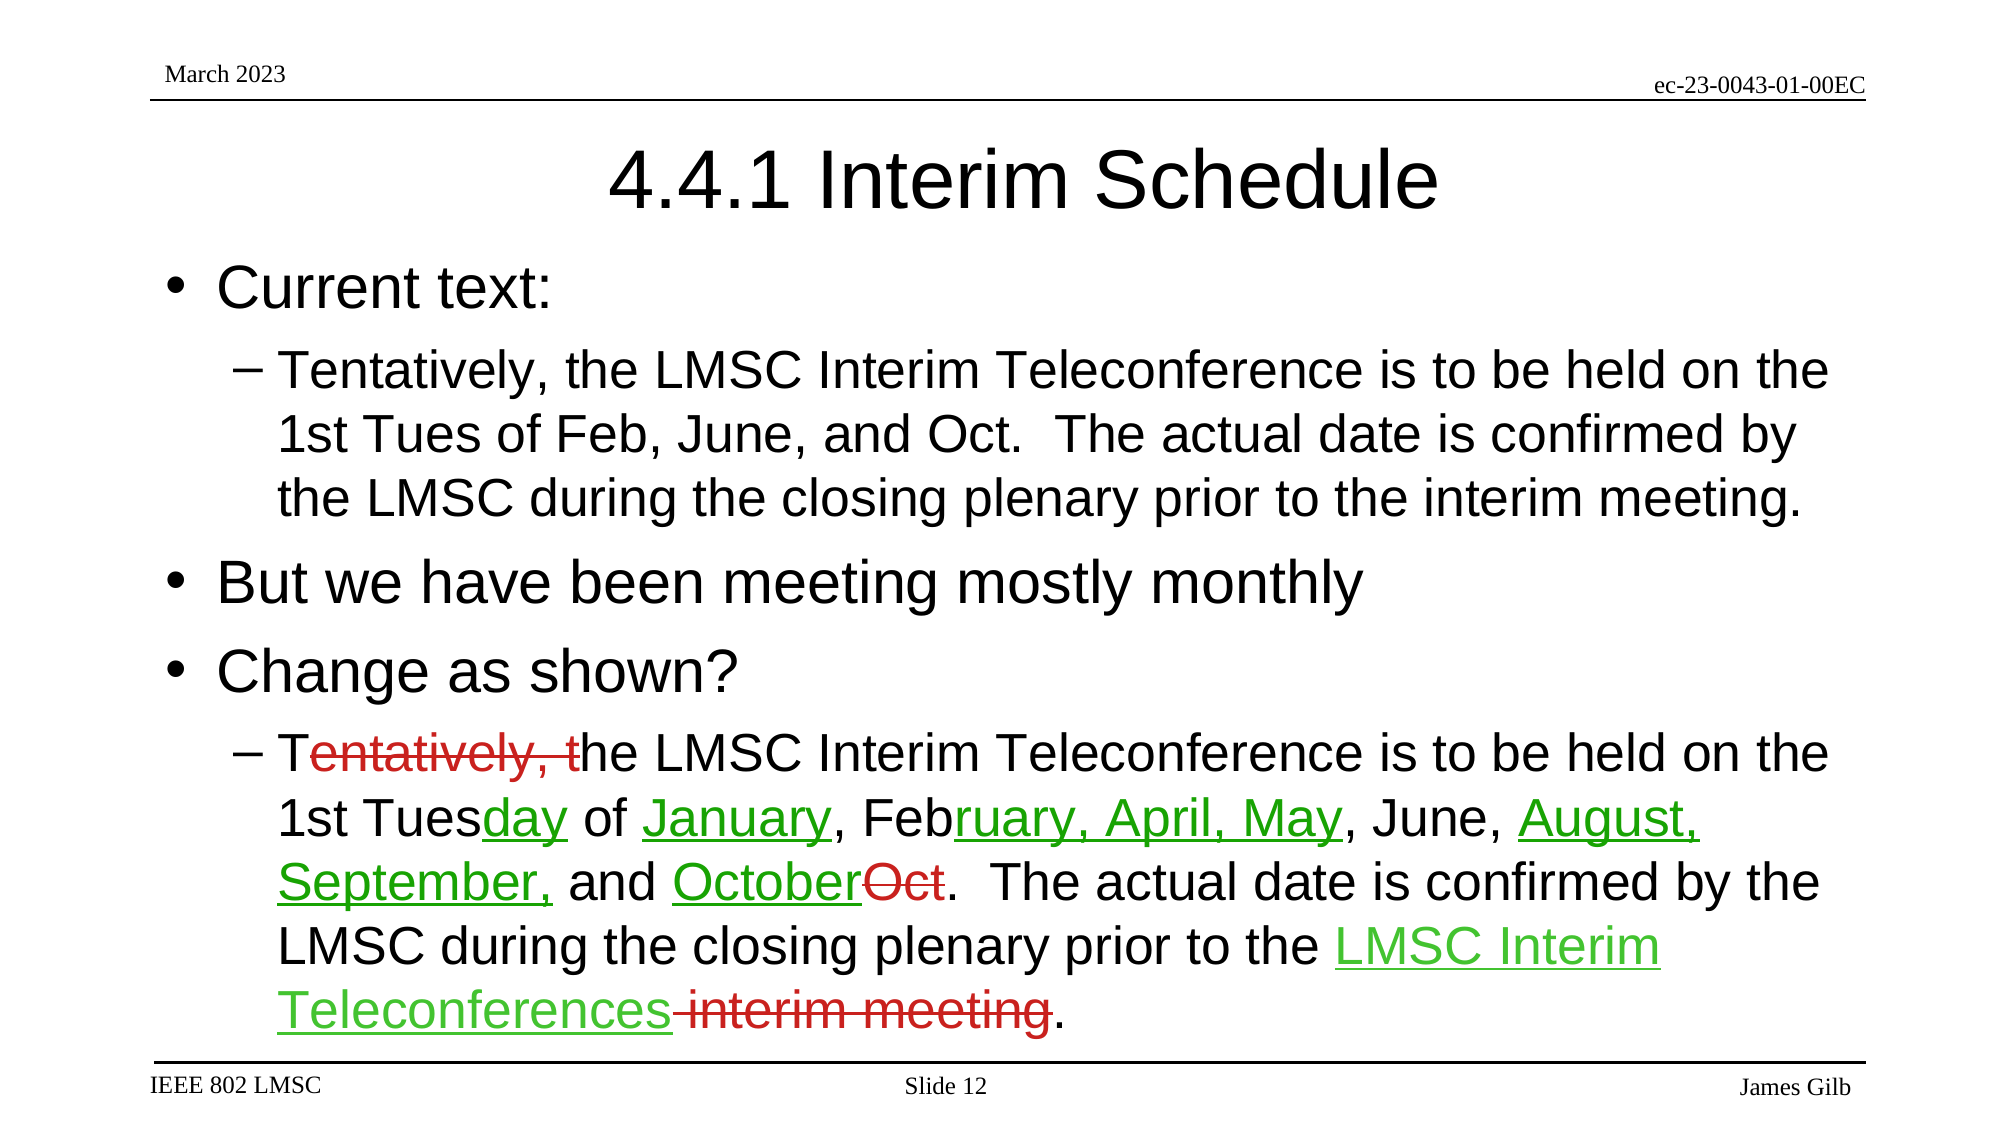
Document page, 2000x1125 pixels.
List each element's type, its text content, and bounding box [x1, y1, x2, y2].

title 4.4.1 Interim Schedule [149, 112, 1900, 238]
list Current text: Tentatively, the LMSC Interim Teleconference is to be held on the 1st Tues of Feb, June, and Oct. The actual date is confirmed by the LMSC during the closing plenary prior to the interim meeting. But we have been meeting mostly monthly Change as shown? Tentatively, the LMSC Interim Teleconference is to be held on the 1st Tuesday of January, February, April, May, June, August, September, and OctoberOct. The actual date is confirmed by the LMSC during the closing plenary prior to the LMSC Interim Teleconferences interim meeting. [149, 239, 1900, 1051]
